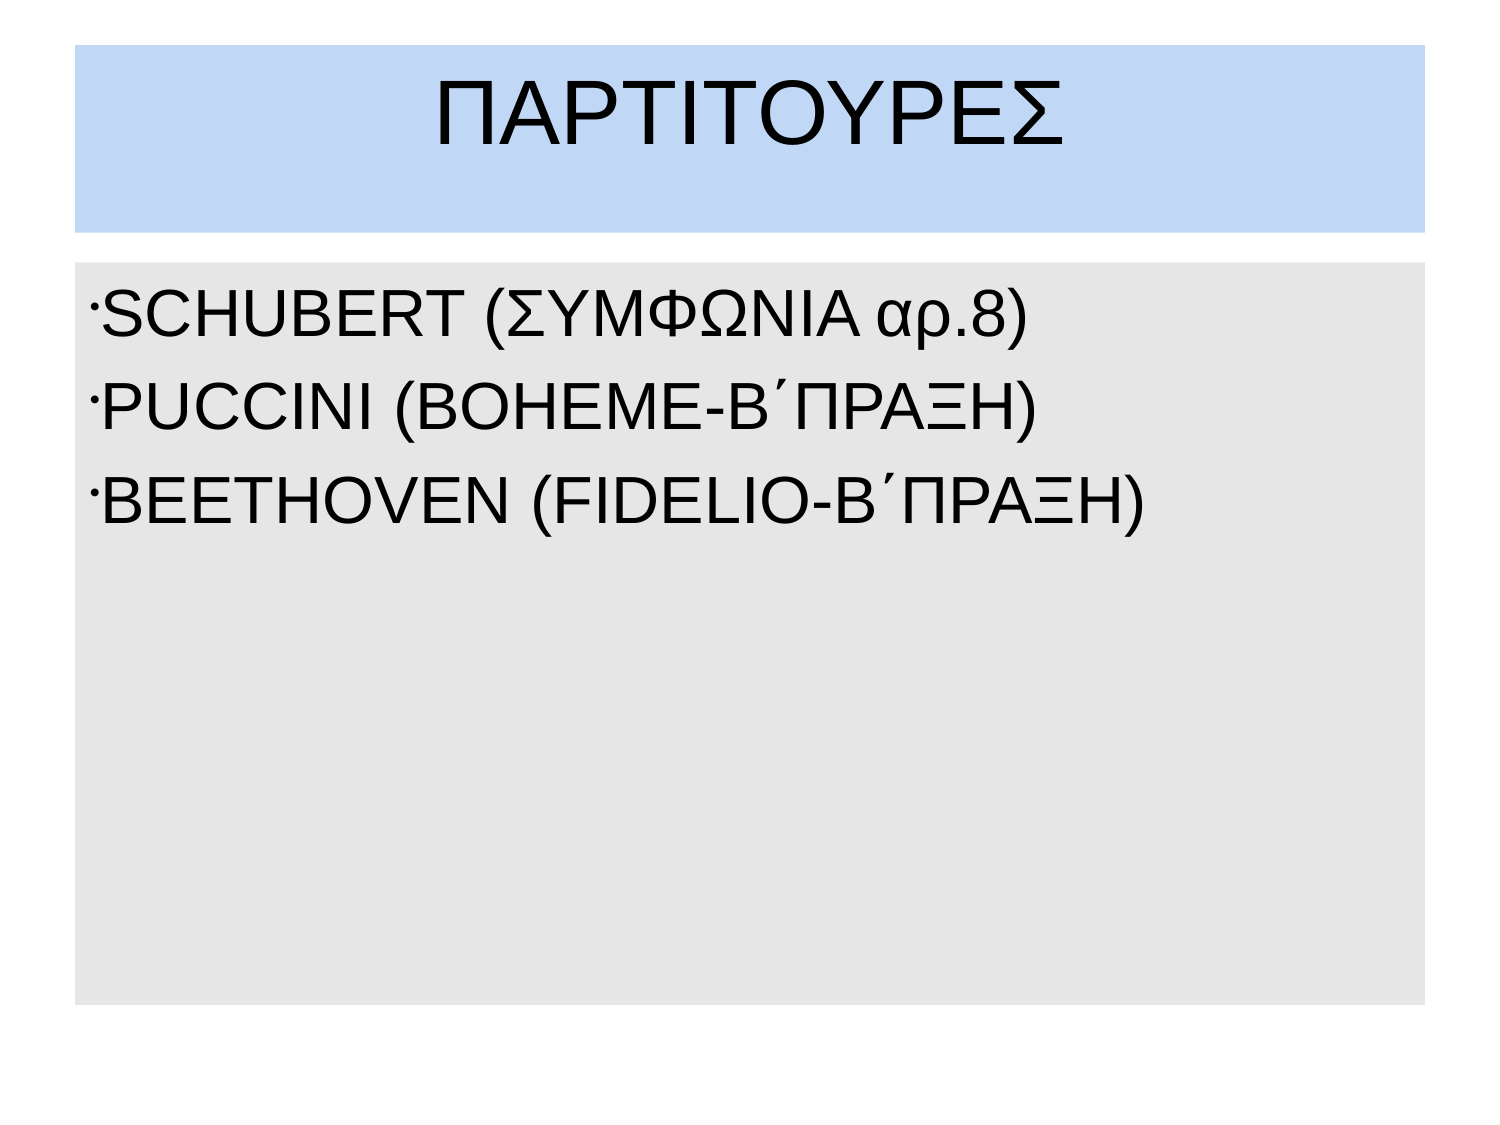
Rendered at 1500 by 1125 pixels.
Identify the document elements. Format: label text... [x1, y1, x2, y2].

list SCHUBERT (ΣΥΜΦΩΝΙΑ αρ.8) PUCCINI (BOHEME-Β΄ΠΡΑΞΗ) BEETHOVEN (FIDELIO-Β΄ΠΡΑΞΗ) [75, 262, 1425, 1005]
title ΠΑΡΤΙΤΟΥΡΕΣ [75, 45, 1425, 233]
